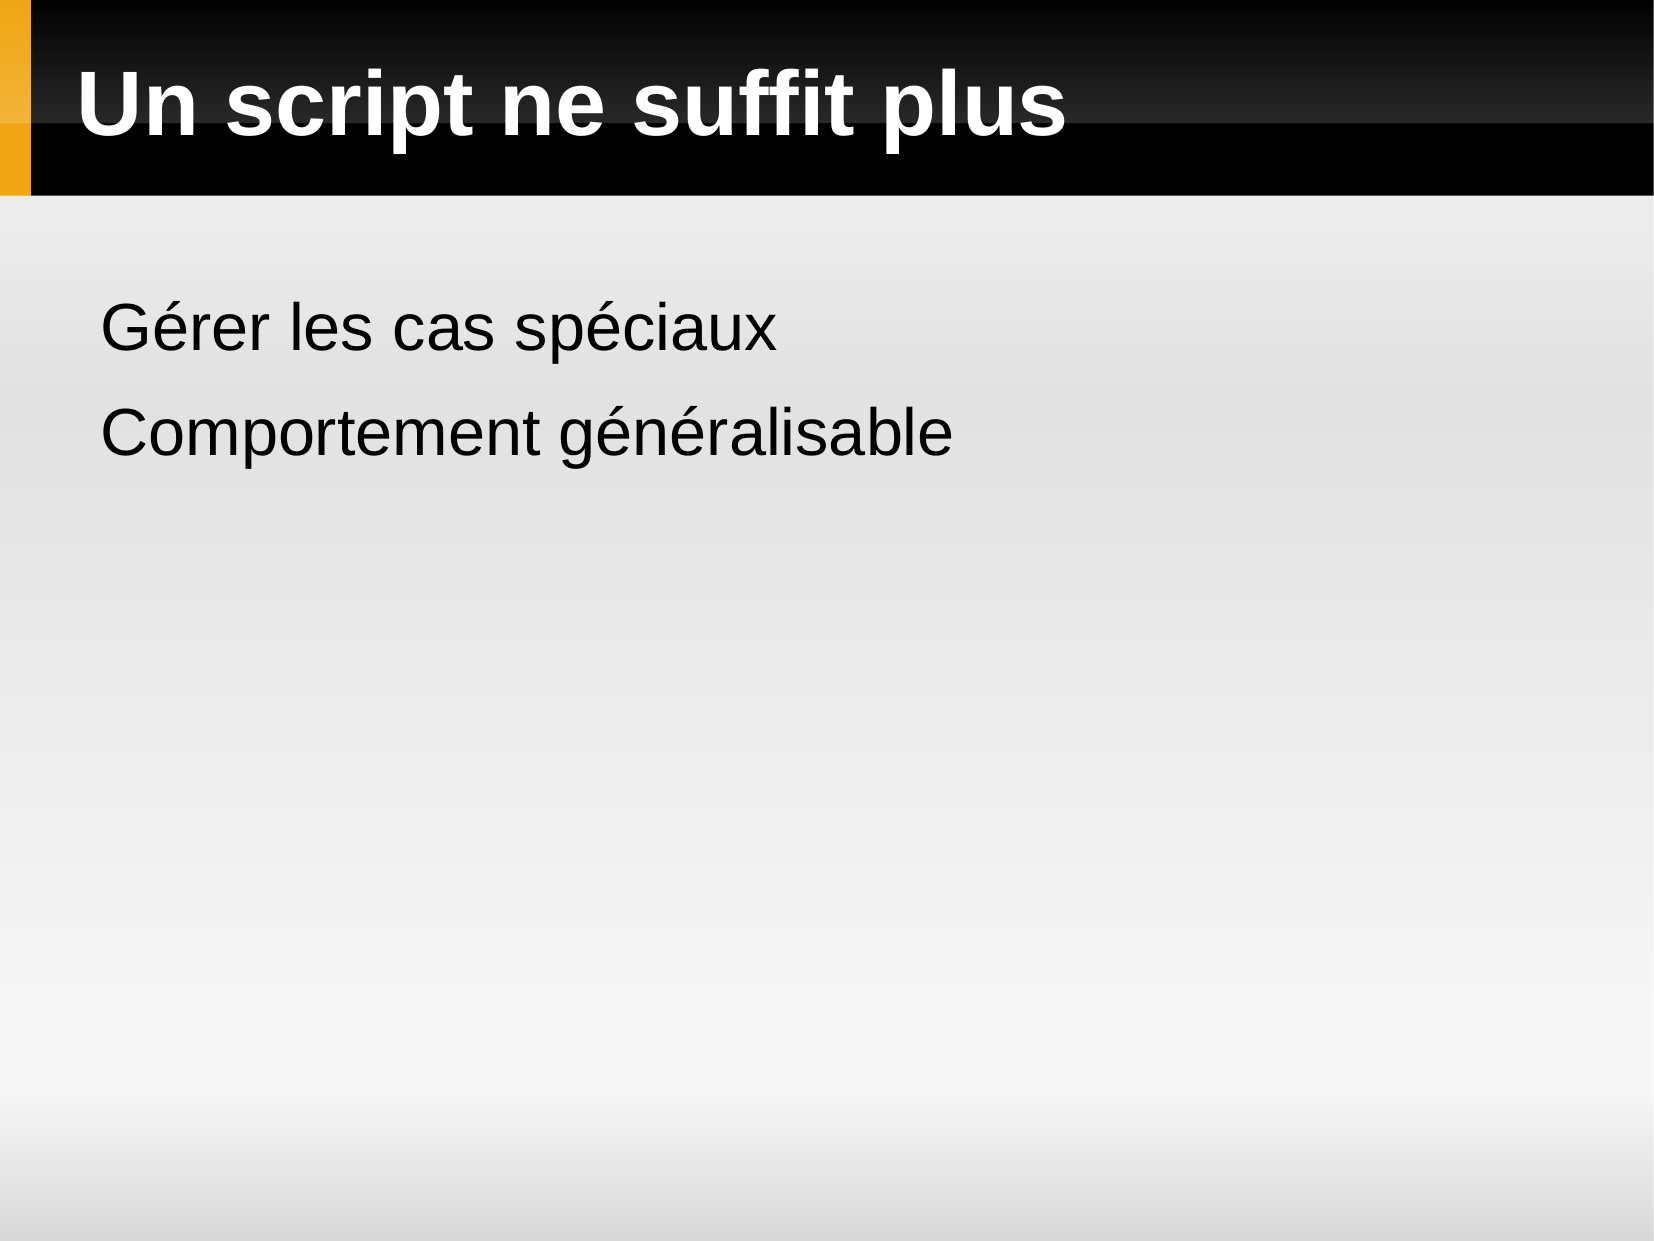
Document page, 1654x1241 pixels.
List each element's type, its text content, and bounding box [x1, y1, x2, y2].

picture [0, 0, 1654, 1241]
list Gérer les cas spéciaux Comportement généralisable [82, 290, 1571, 1094]
title Un script ne suffit plus [76, 7, 1565, 200]
